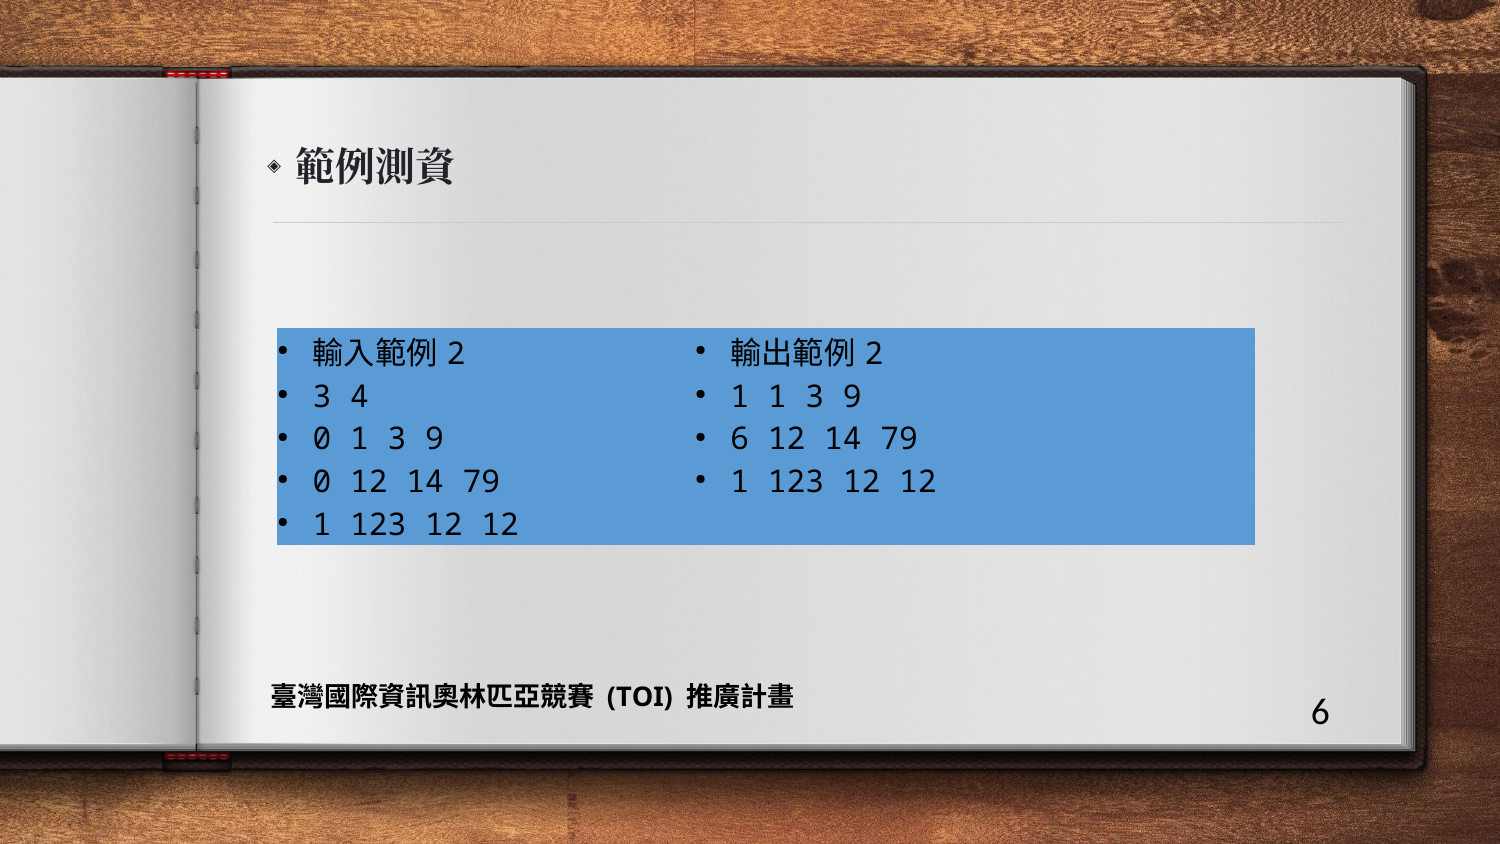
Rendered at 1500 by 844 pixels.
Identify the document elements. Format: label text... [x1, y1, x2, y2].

table_header 輸入範例2 3 4 0 1 3 9 0 12 14 79 1 123 12 12 [277, 328, 695, 545]
text_box [1295, 672, 1386, 737]
table_header 輸出範例2 1 1 3 9 6 12 14 79 1 123 12 12 [695, 328, 1255, 545]
list 範例測資 [252, 126, 1194, 205]
